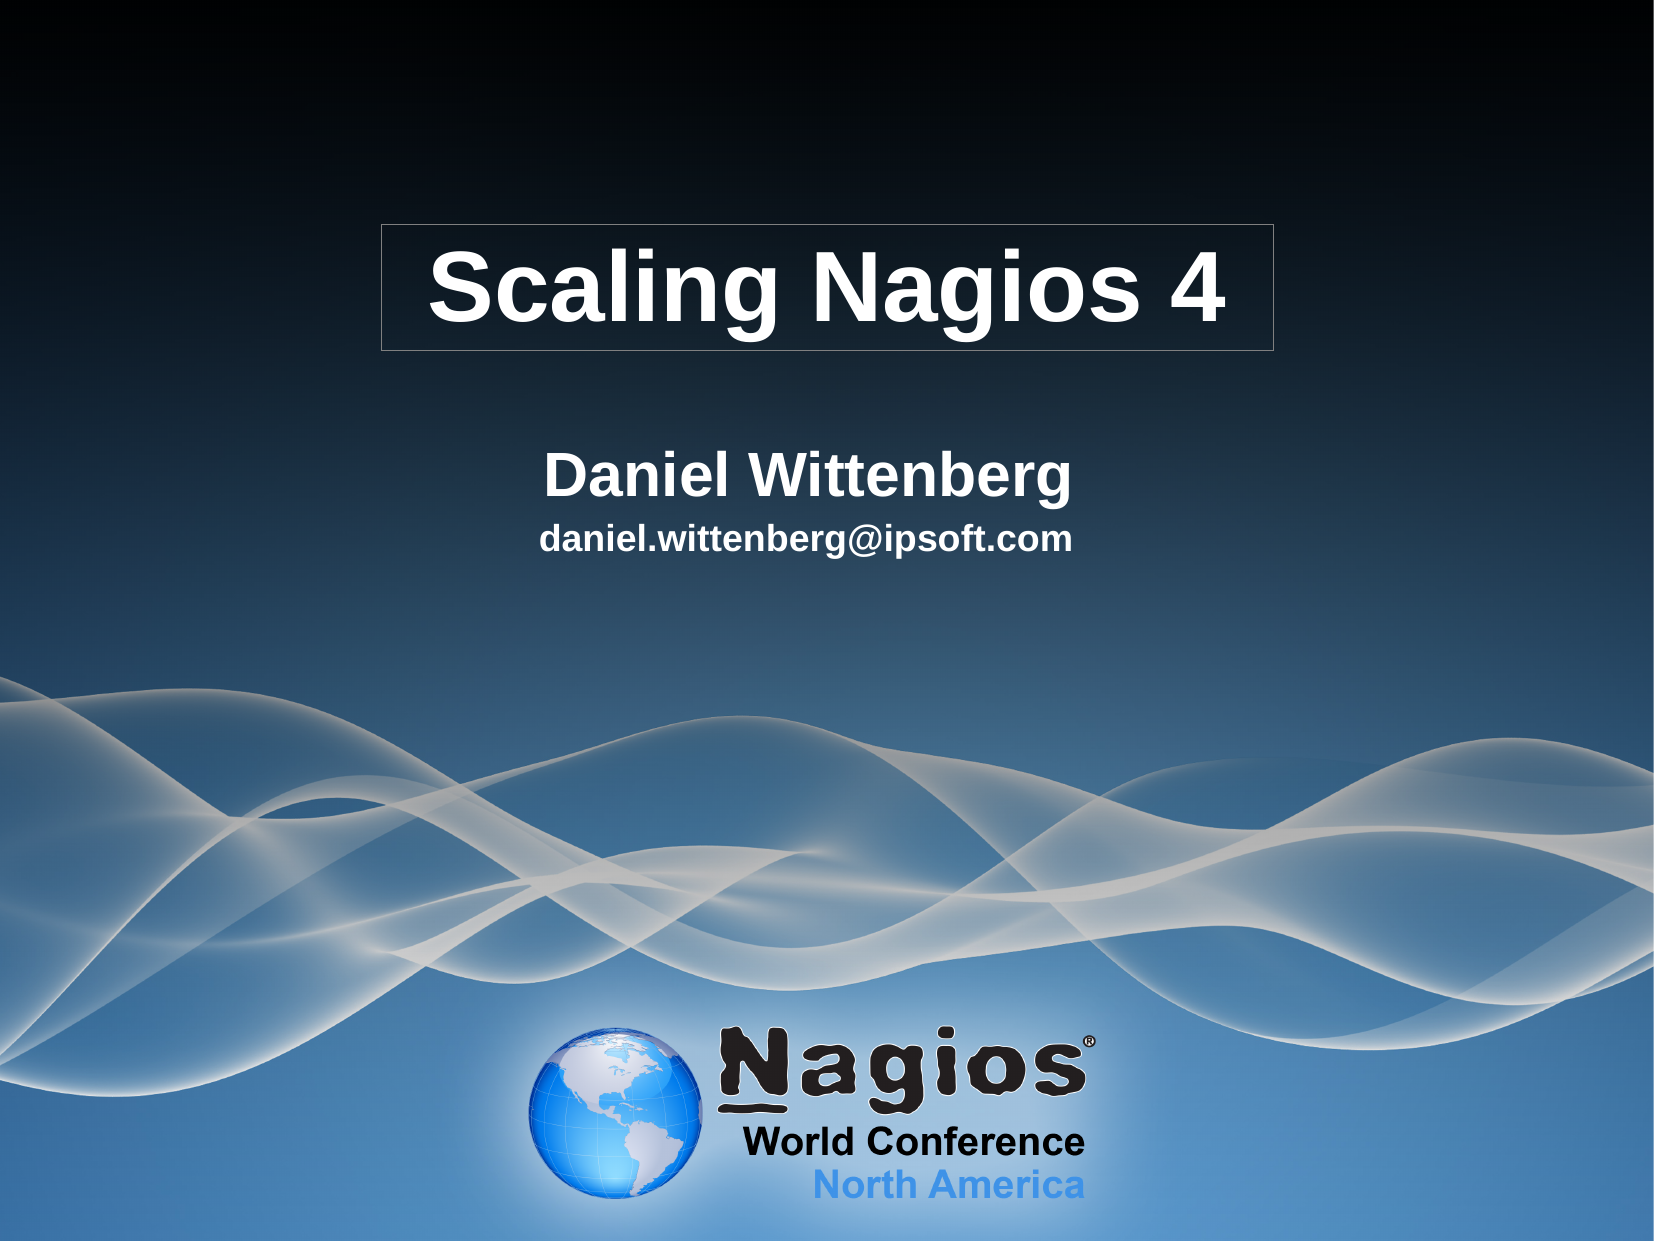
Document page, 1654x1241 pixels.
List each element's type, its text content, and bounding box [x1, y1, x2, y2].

text_box daniel.wittenberg@ipsoft.com [519, 509, 1093, 567]
picture [0, 0, 1654, 1241]
text_box Scaling Nagios 4 [381, 224, 1274, 351]
text_box Daniel Wittenberg [0, 432, 1636, 518]
